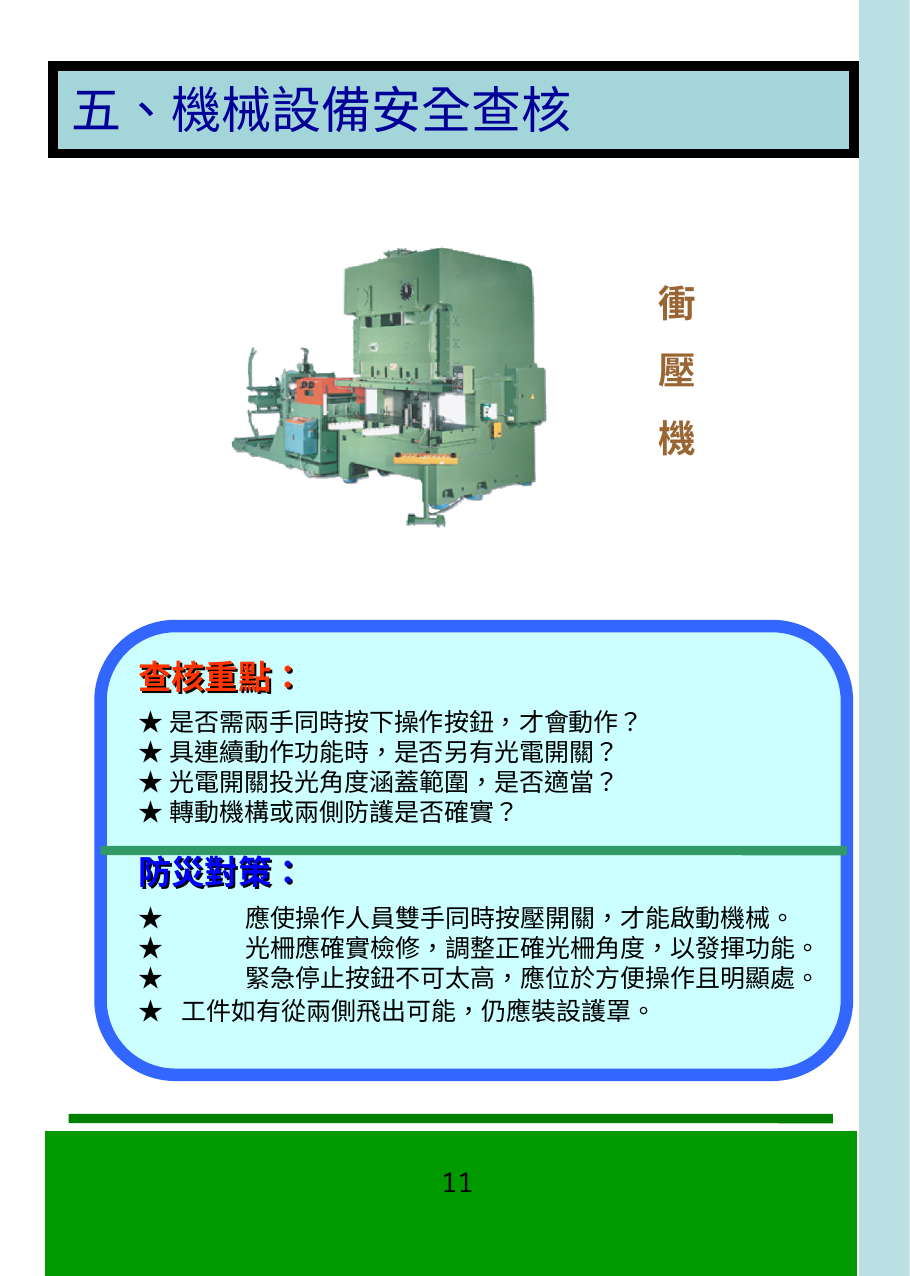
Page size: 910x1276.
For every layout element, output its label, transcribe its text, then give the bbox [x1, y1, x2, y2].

text_box 11 [422, 1157, 493, 1207]
text_box 查核重點： ★是否需兩手同時按下操作按鈕，才會動作？ ★具連續動作功能時，是否另有光電開關？ ★光電開關投光角度涵蓋範圍，是否適當？ ★轉動機構或兩側防護是否確實？ 防災對策： ★ 應使操作人員雙手同時按壓開關，才能啟動機械。 ★ 光柵應確實檢修，調整正確光柵角度，以發揮功能。 ★ 緊急停止按鈕不可太高，應位於方便操作且明顯處。 ★ 工件如有從兩側飛出可能，仍應裝設護罩。 [100, 626, 847, 845]
text_box [859, 0, 910, 1276]
text_box 查核重點： ★是否需兩手同時按下操作按鈕，才會動作？ ★具連續動作功能時，是否另有光電開關？ ★光電開關投光角度涵蓋範圍，是否適當？ ★轉動機構或兩側防護是否確實？ 防災對策： ★ 應使操作人員雙手同時按壓開關，才能啟動機械。 ★ 光柵應確實檢修，調整正確光柵角度，以發揮功能。 ★ 緊急停止按鈕不可太高，應位於方便操作且明顯處。 ★ 工件如有從兩側飛出可能，仍應裝設護罩。 [100, 856, 847, 1075]
picture [218, 236, 562, 544]
text_box 五、機械設備安全查核 [55, 70, 721, 147]
text_box 衝 壓 機 [620, 271, 734, 468]
